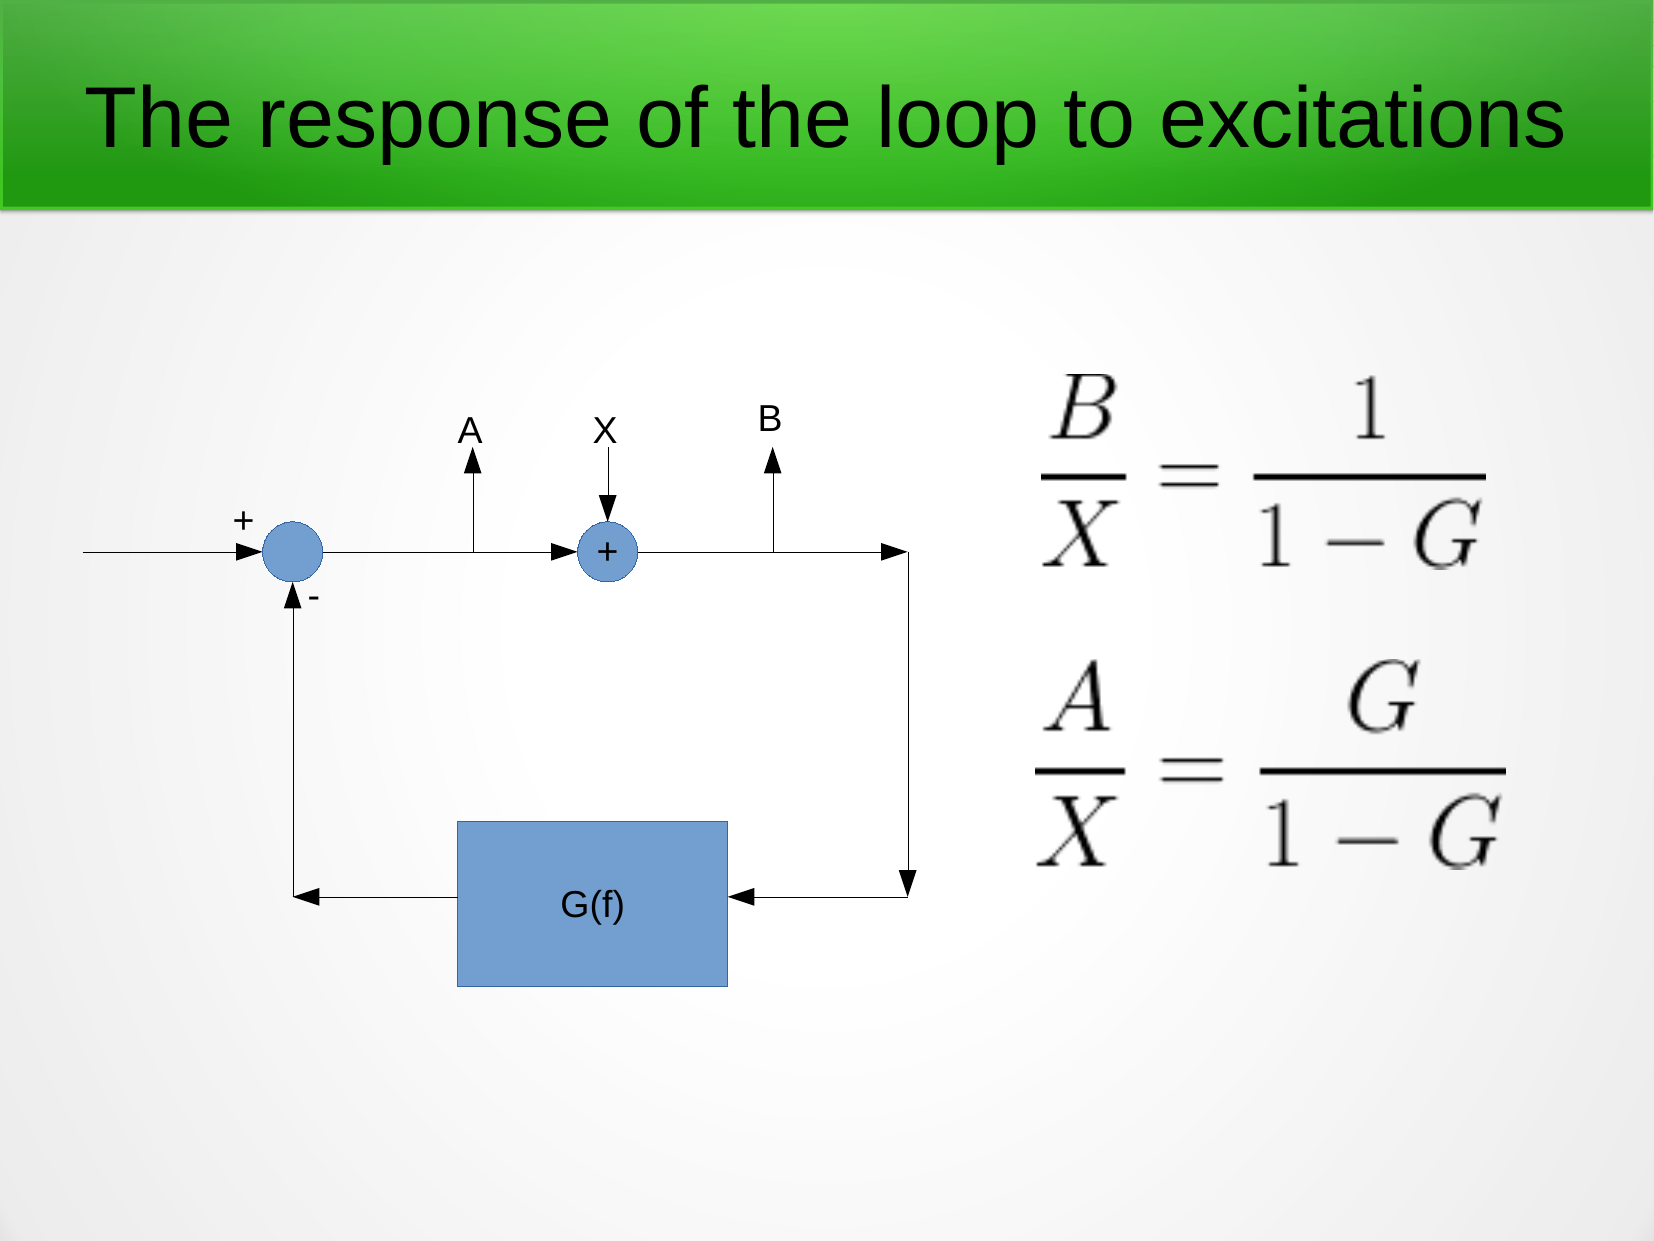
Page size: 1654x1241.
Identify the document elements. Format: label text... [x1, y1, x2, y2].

text_box + [217, 491, 278, 552]
picture [1041, 374, 1486, 571]
text_box G(f) [457, 821, 728, 987]
text_box X [577, 401, 653, 459]
text_box A [442, 401, 518, 459]
text_box B [742, 390, 818, 447]
text_box - [292, 566, 353, 627]
title The response of the loop to excitations [82, 47, 1571, 189]
text_box [262, 521, 323, 582]
text_box + [577, 521, 638, 582]
picture [1035, 659, 1506, 871]
